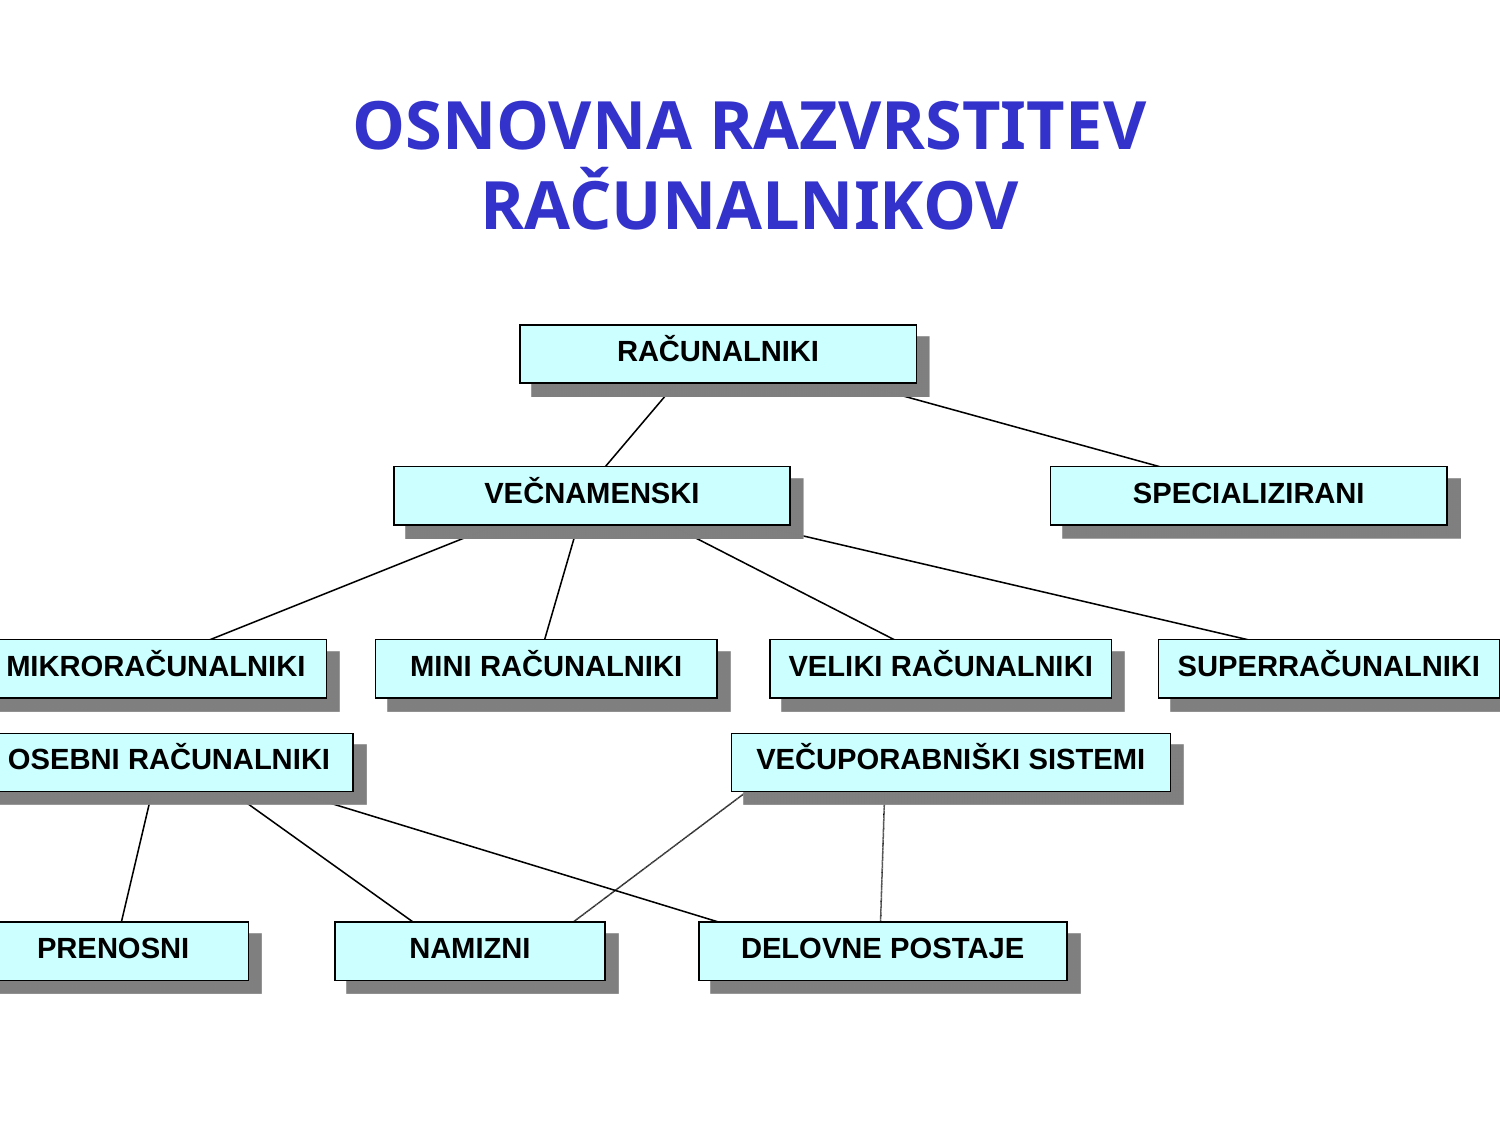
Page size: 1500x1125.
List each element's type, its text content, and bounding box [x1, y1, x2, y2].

text_box MIKRORAČUNALNIKI [0, 639, 327, 698]
text_box MINI RAČUNALNIKI [375, 639, 718, 698]
title OSNOVNA RAZVRSTITEV RAČUNALNIKOV [112, 75, 1388, 250]
text_box SUPERRAČUNALNIKI [1158, 639, 1500, 698]
text_box PRENOSNI [0, 922, 249, 981]
text_box RAČUNALNIKI [519, 324, 917, 384]
text_box OSEBNI RAČUNALNIKI [0, 733, 354, 792]
text_box NAMIZNI [334, 922, 606, 981]
text_box VELIKI RAČUNALNIKI [770, 639, 1112, 698]
text_box VEČNAMENSKI [393, 466, 791, 525]
text_box DELOVNE POSTAJE [698, 922, 1067, 981]
text_box VEČUPORABNIŠKI SISTEMI [731, 733, 1171, 792]
text_box SPECIALIZIRANI [1050, 466, 1448, 525]
